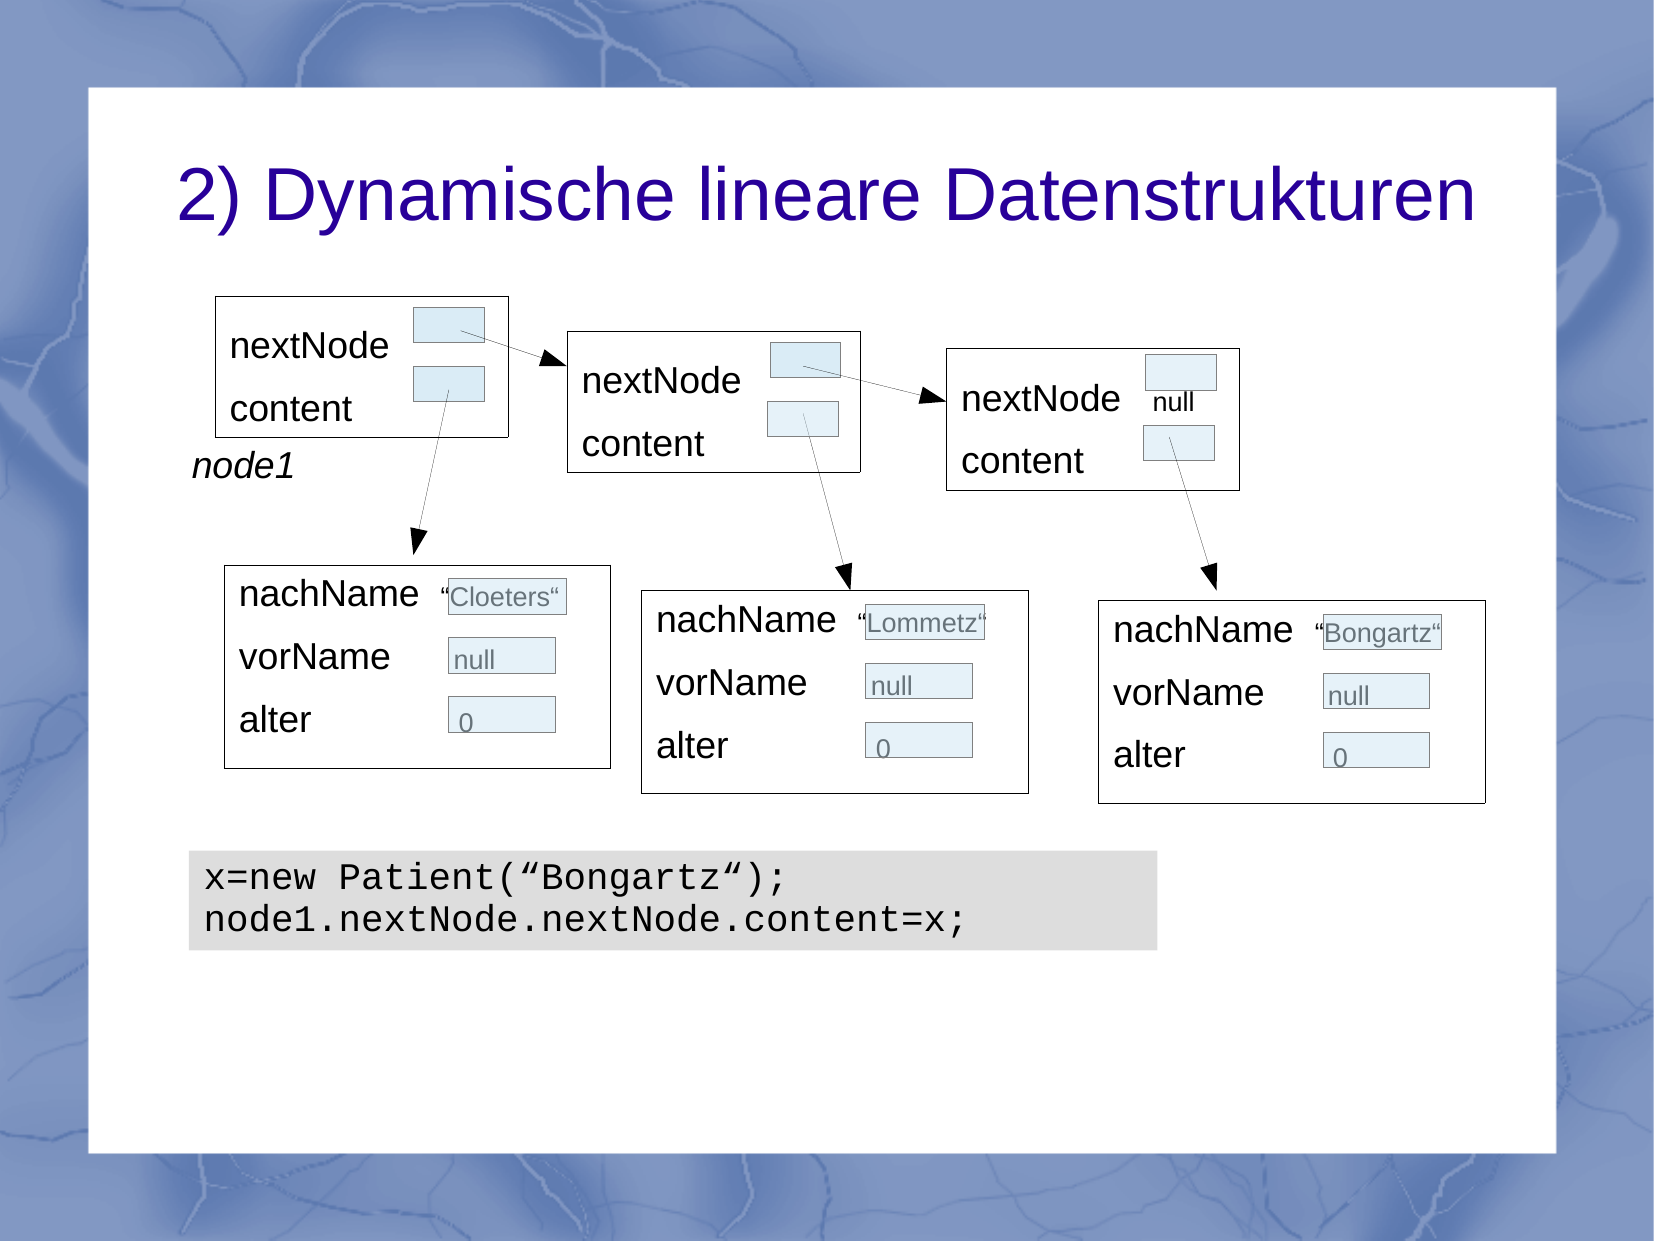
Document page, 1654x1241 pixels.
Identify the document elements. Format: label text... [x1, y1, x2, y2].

table_header nachName “Lommetz“ vorName null alter 0 [642, 591, 1028, 793]
text_box [448, 696, 556, 733]
table_header nachName “Cloeters“ vorName null alter 0 [225, 566, 610, 768]
picture [0, 0, 1654, 1241]
text_box node1 [177, 437, 319, 494]
text_box [865, 663, 973, 699]
table_header nextNode null content [947, 349, 1239, 490]
text_box [413, 366, 485, 402]
text_box [1143, 425, 1215, 461]
table_header nextNode content [568, 332, 860, 472]
text_box [413, 307, 485, 343]
text_box x=new Patient(“Bongartz“); node1.nextNode.nextNode.content=x; [188, 850, 1158, 945]
text_box [1323, 673, 1430, 709]
table_header nextNode content [216, 297, 508, 437]
text_box [770, 342, 841, 378]
text_box [767, 401, 839, 437]
text_box [1323, 614, 1442, 650]
text_box [865, 604, 985, 640]
text_box [865, 722, 973, 758]
table_header nachName “Bongartz“ vorName null alter 0 [1099, 601, 1485, 803]
title 2) Dynamische lineare Datenstrukturen [118, 90, 1536, 298]
text_box [448, 637, 556, 674]
text_box [1145, 354, 1217, 391]
text_box [1323, 732, 1430, 768]
text_box [448, 578, 567, 615]
